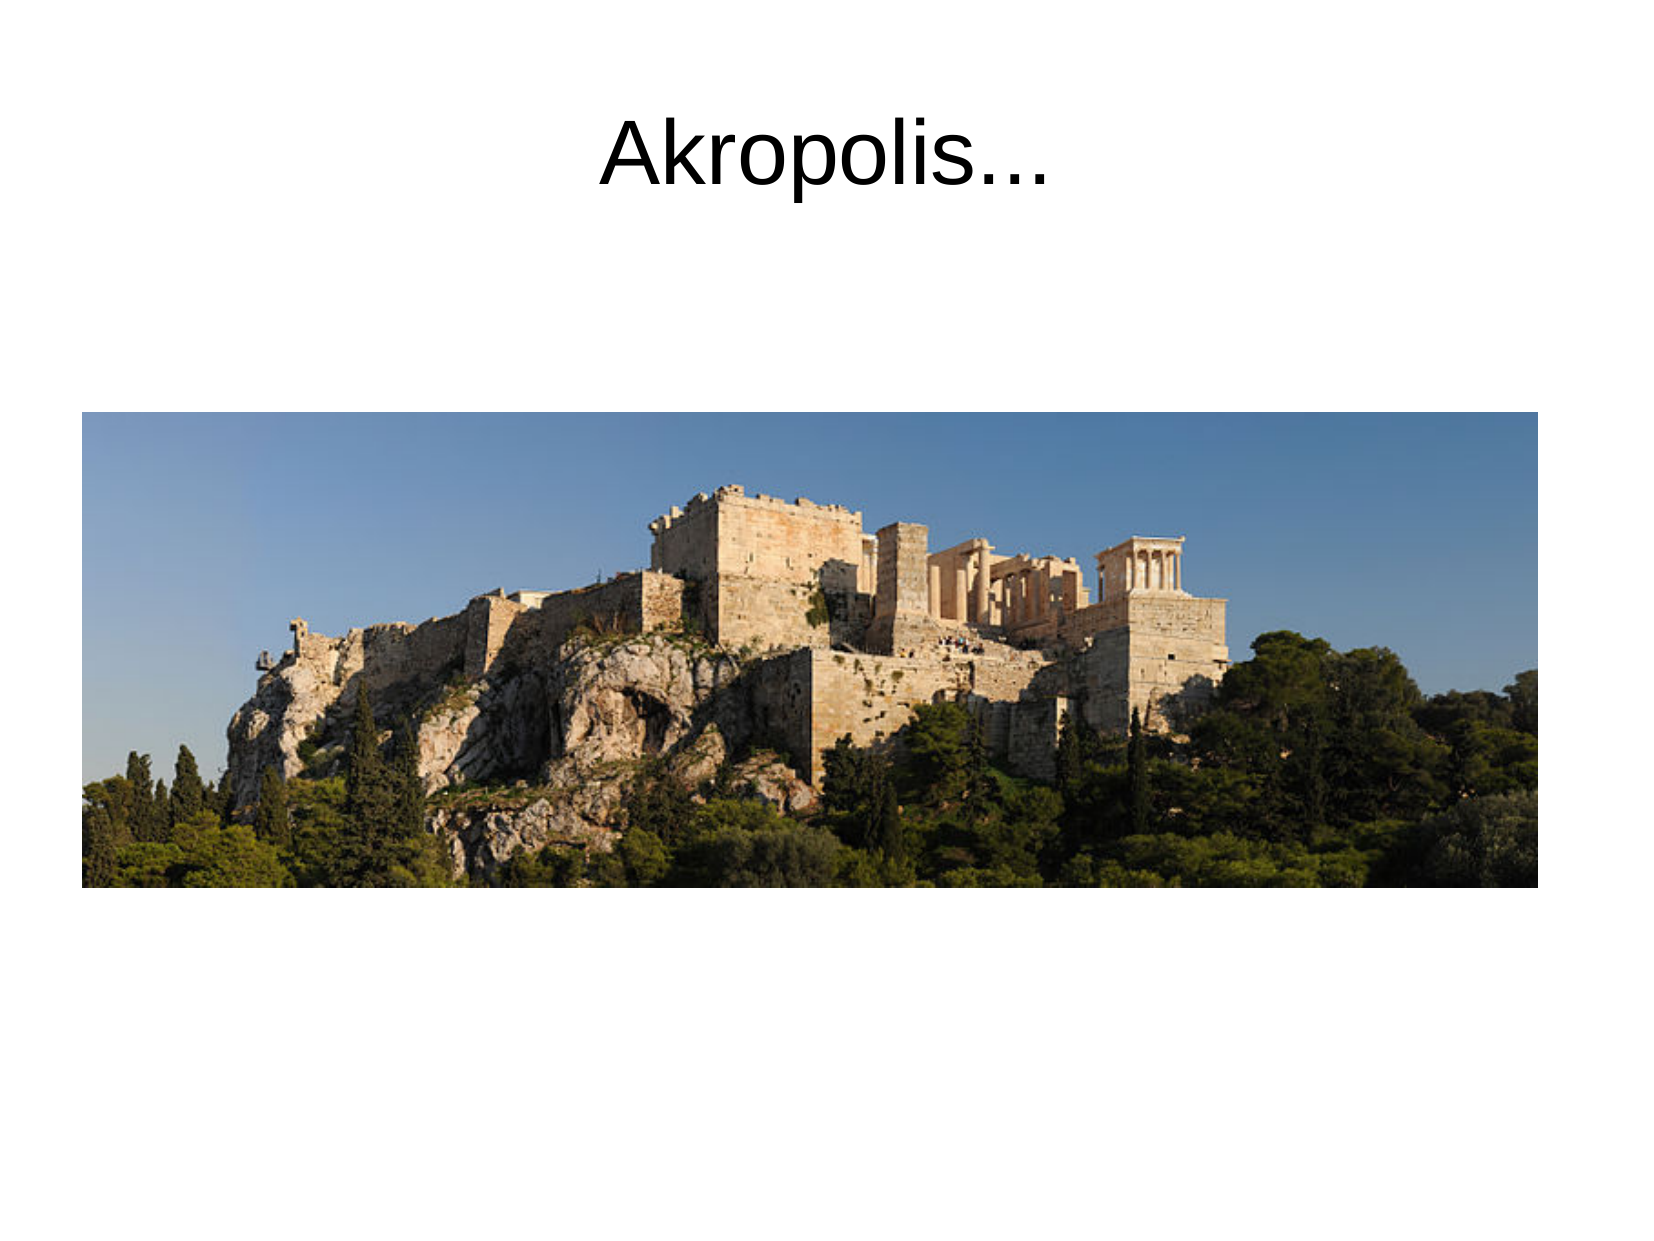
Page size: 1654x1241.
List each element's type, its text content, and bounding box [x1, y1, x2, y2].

title Akropolis... [82, 49, 1571, 257]
picture [82, 412, 1538, 888]
